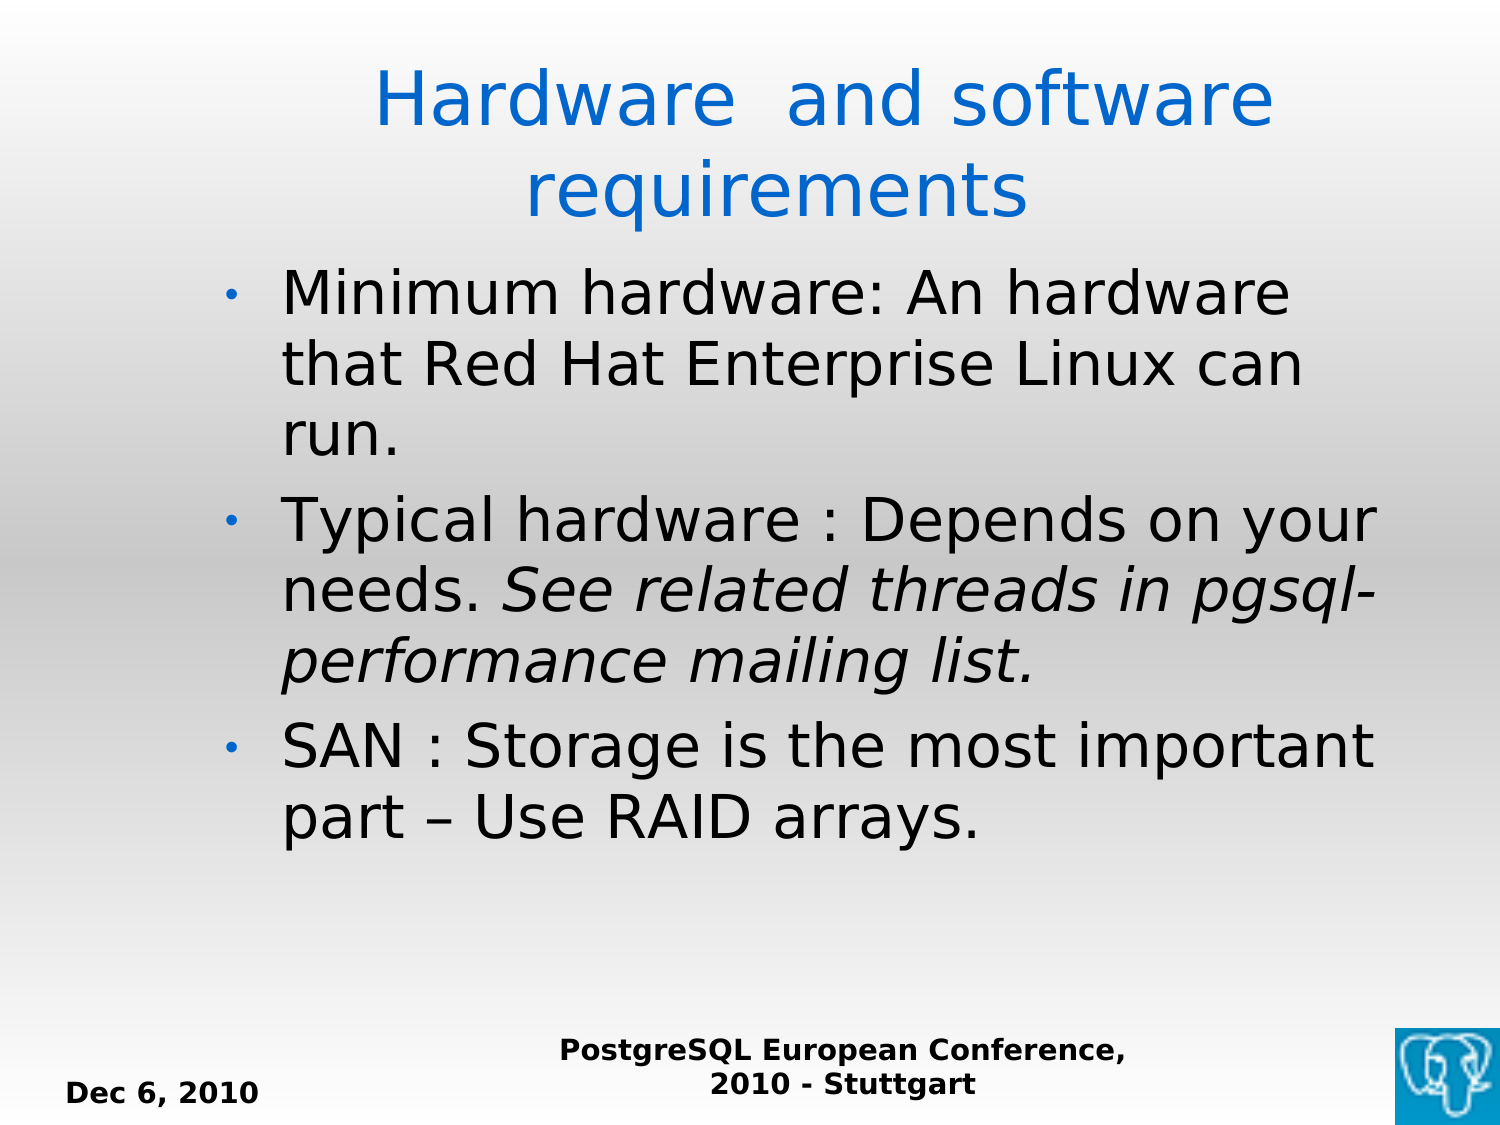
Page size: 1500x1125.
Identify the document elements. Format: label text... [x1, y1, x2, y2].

list Minimum hardware: An hardware that Red Hat Enterprise Linux can run. Typical hardware : Depends on your needs. See related threads in pgsql-performance mailing list. SAN : Storage is the most important part – Use RAID arrays. [224, 258, 1425, 934]
title Hardware and software requirements [224, 49, 1425, 238]
picture [1400, 1033, 1492, 1118]
